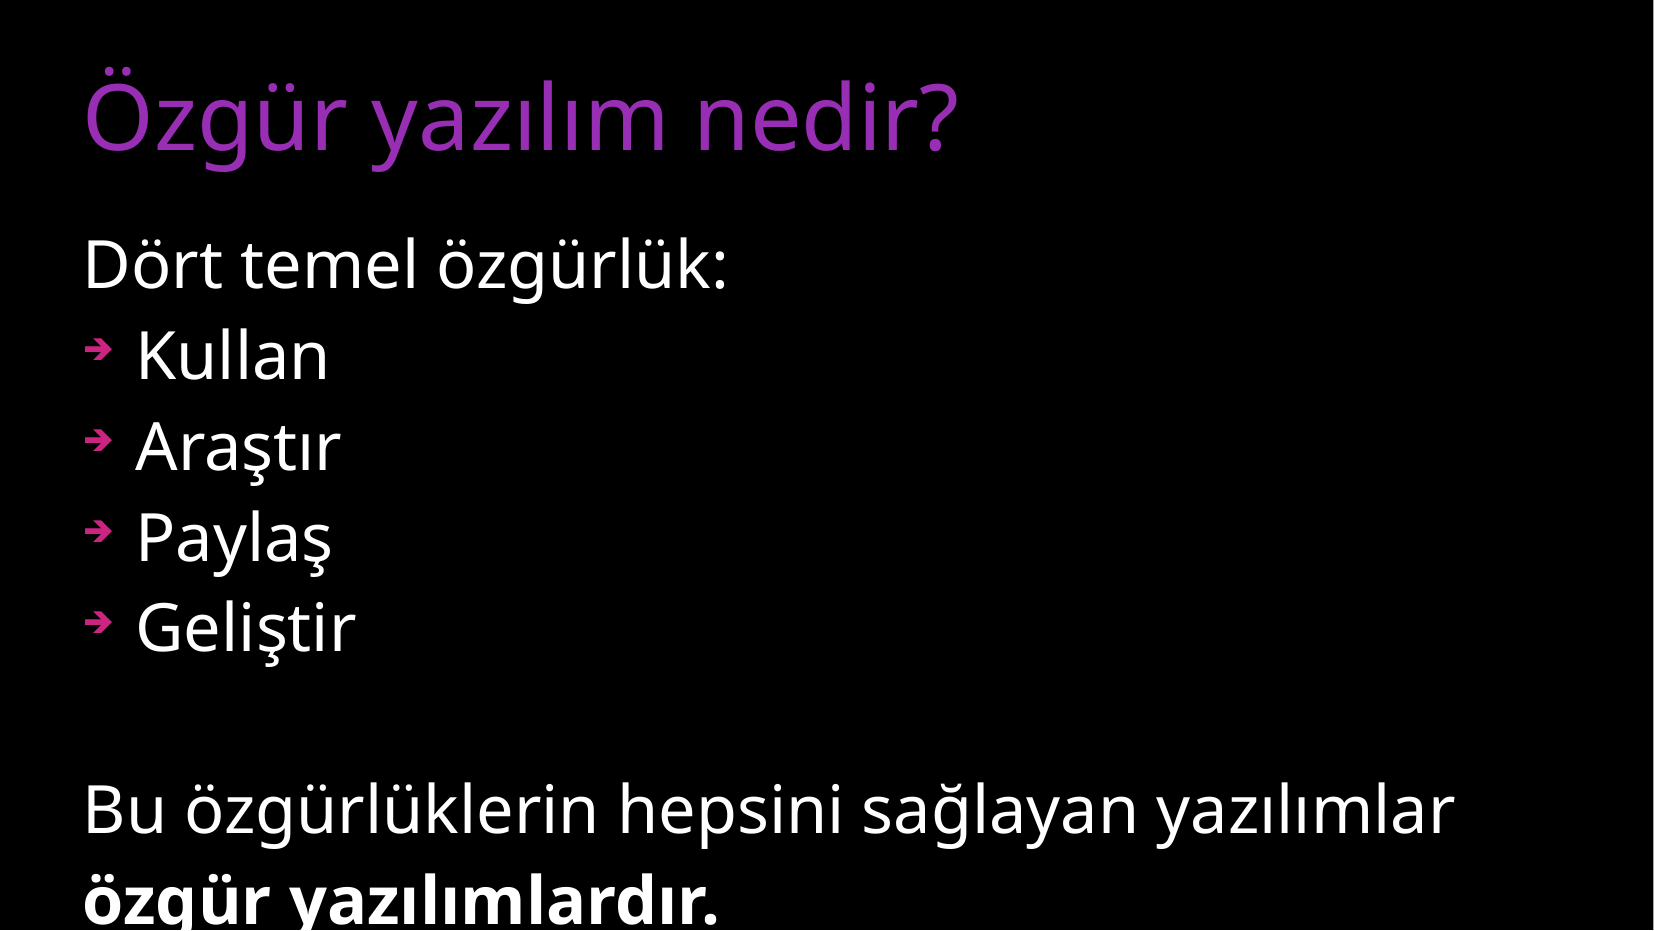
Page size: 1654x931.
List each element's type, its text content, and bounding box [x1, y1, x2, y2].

title Özgür yazılım nedir? [82, 37, 1571, 193]
subtitle Dört temel özgürlük: Kullan Araştır Paylaş Geliştir Bu özgürlüklerin hepsini sağlayan yazılımlar özgür yazılımlardır. [82, 217, 1571, 844]
